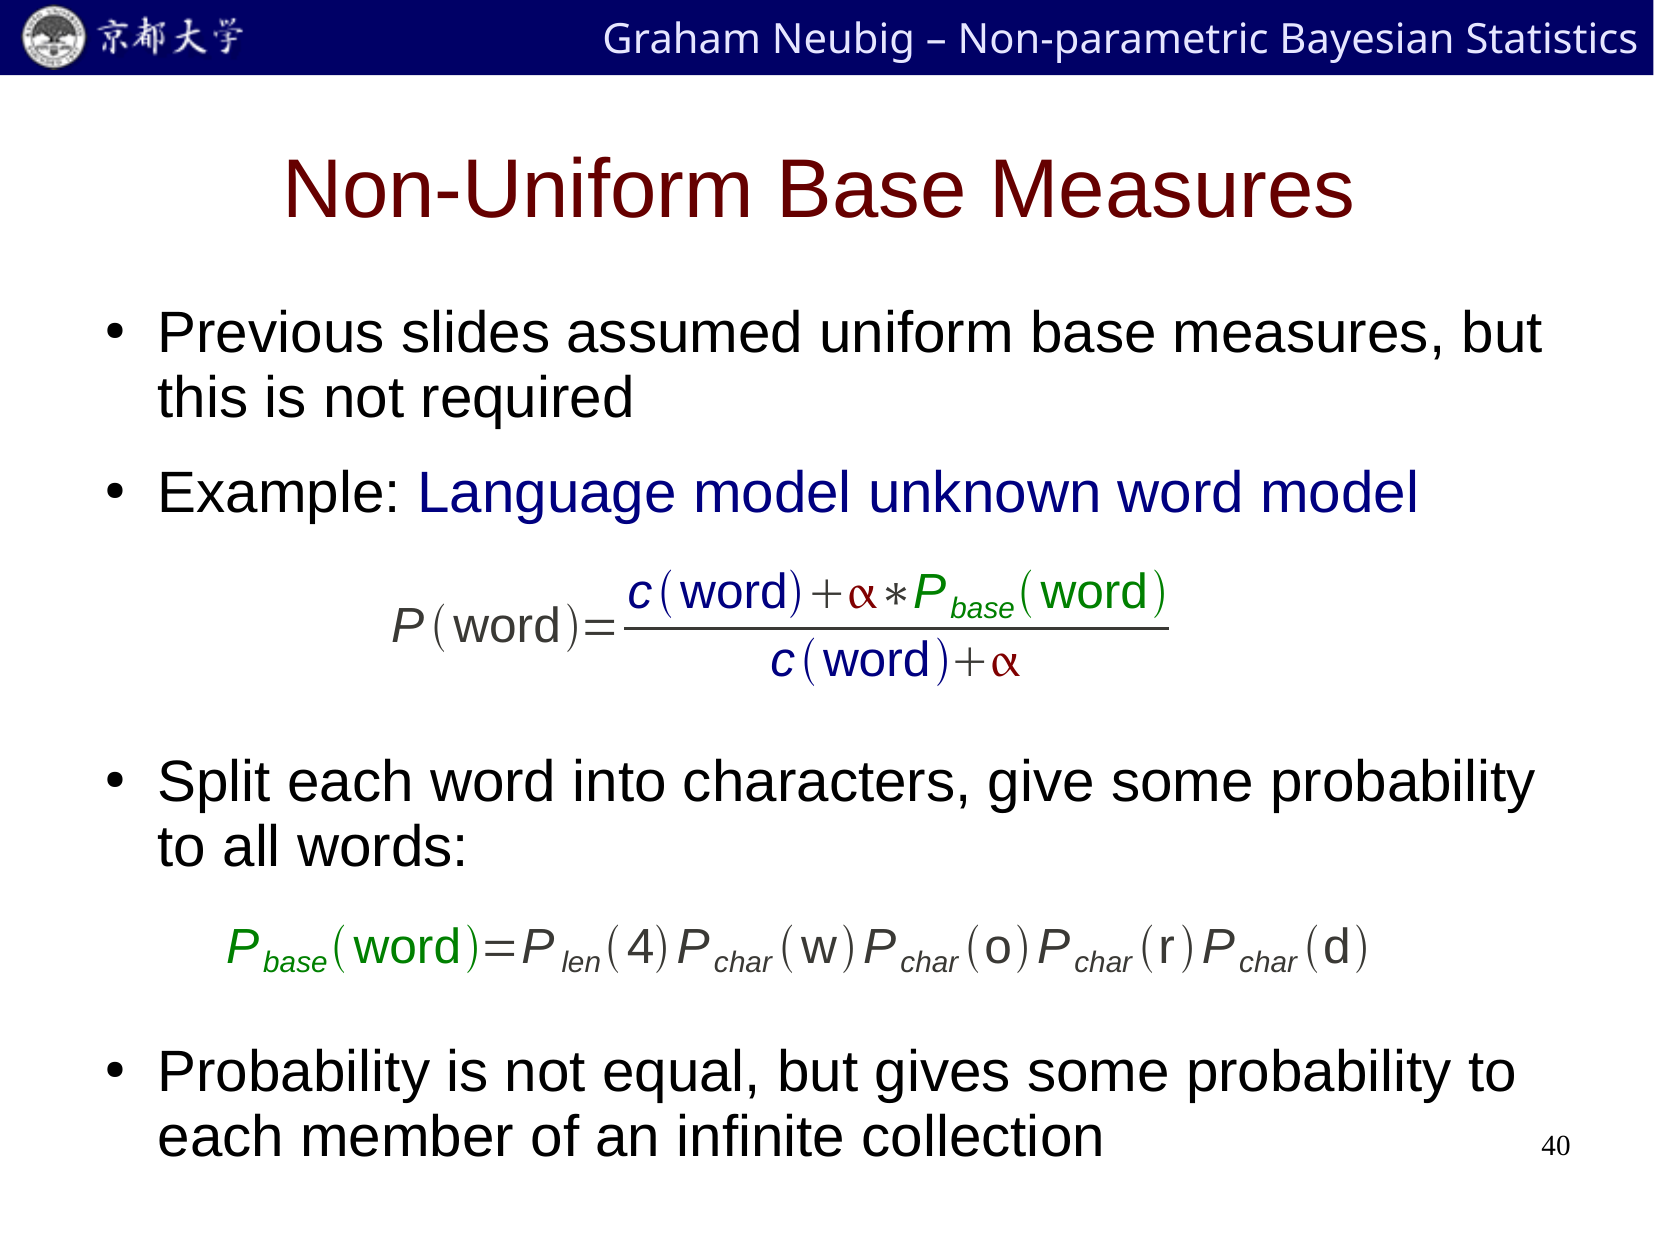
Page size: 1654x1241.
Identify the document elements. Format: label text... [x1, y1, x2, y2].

list Previous slides assumed uniform base measures, but this is not required Example: Language model unknown word model Split each word into characters, give some probability to all words: Probability is not equal, but gives some probability to each member of an infinite collection [86, 300, 1576, 1169]
chart [213, 916, 1383, 981]
chart [378, 562, 1183, 691]
picture [0, 0, 247, 70]
title Non-Uniform Base Measures [75, 100, 1564, 277]
